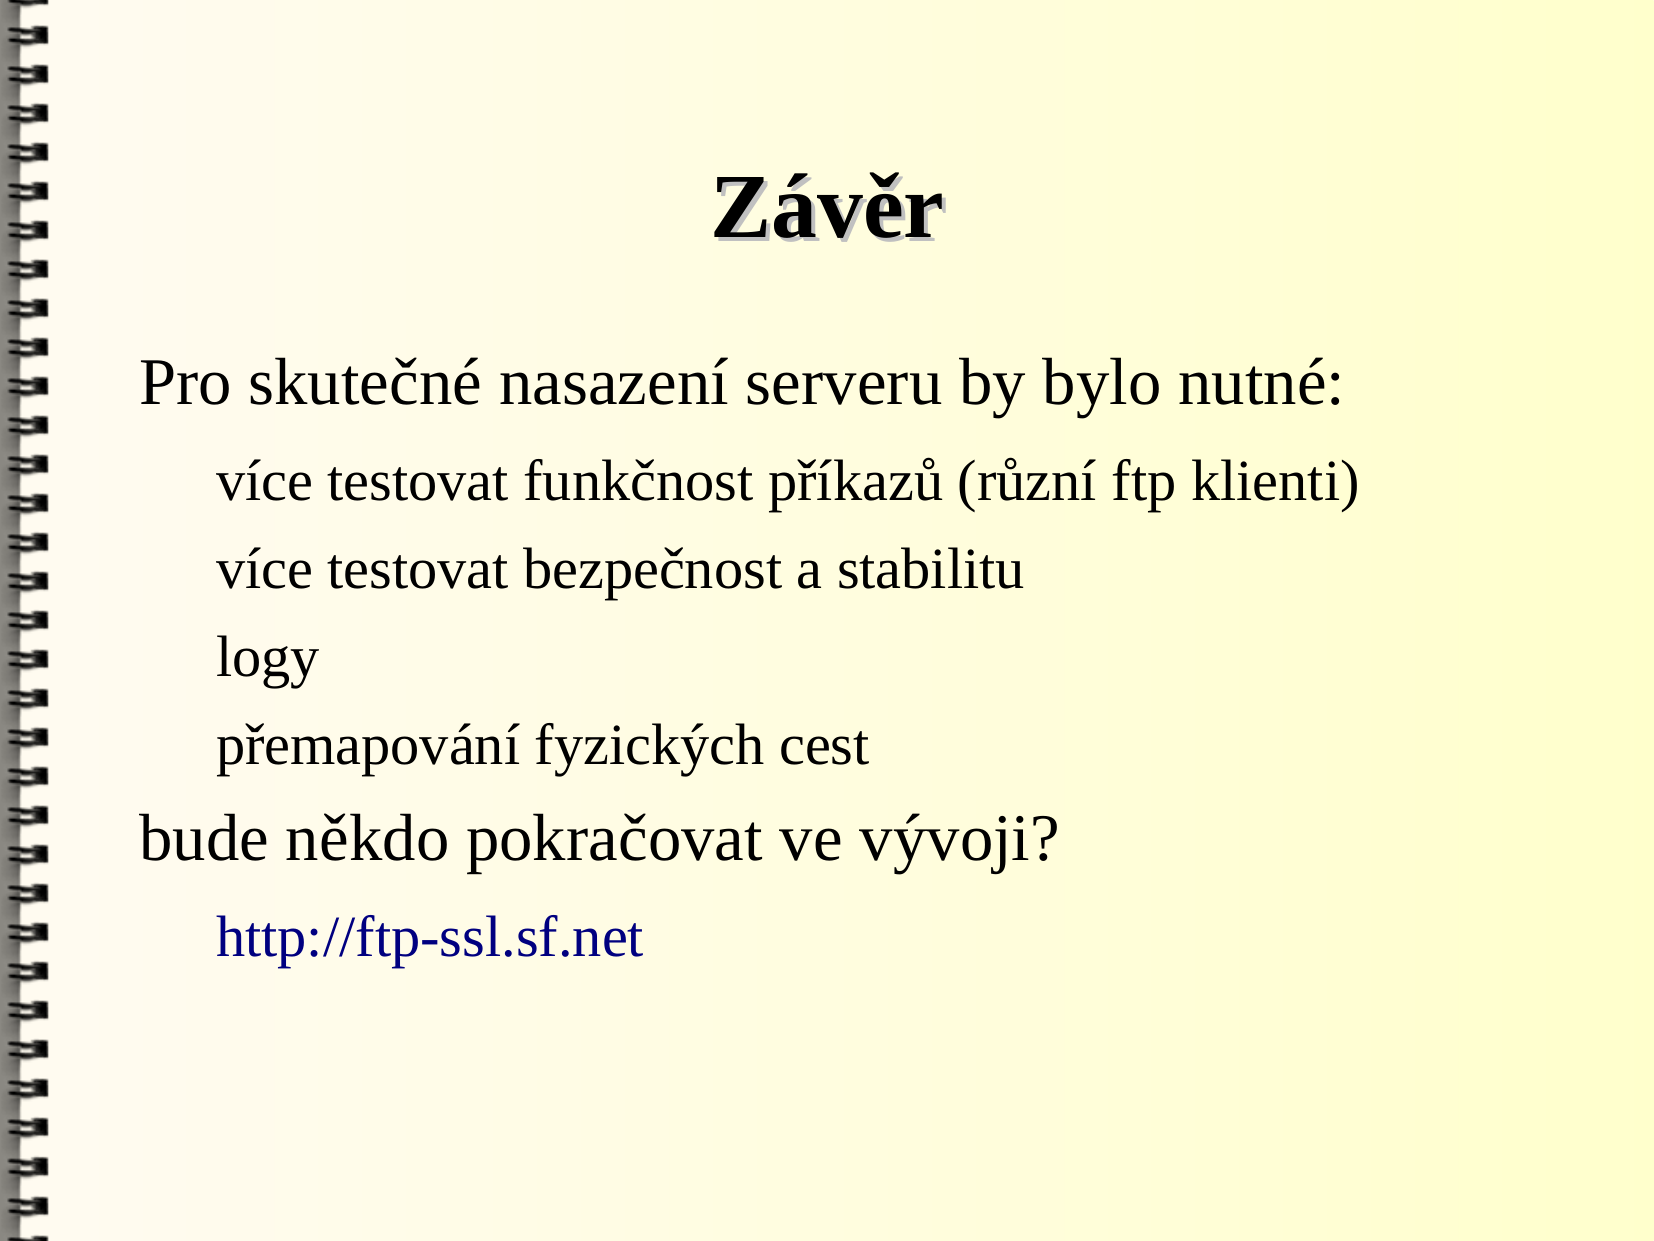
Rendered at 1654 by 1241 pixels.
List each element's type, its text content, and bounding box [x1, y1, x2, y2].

title Závěr [121, 102, 1534, 311]
list Pro skutečné nasazení serveru by bylo nutné: více testovat funkčnost příkazů (různí ftp klienti) více testovat bezpečnost a stabilitu logy přemapování fyzických cest bude někdo pokračovat ve vývoji? http://ftp-ssl.sf.net [121, 344, 1534, 1127]
picture [0, 0, 1654, 1241]
